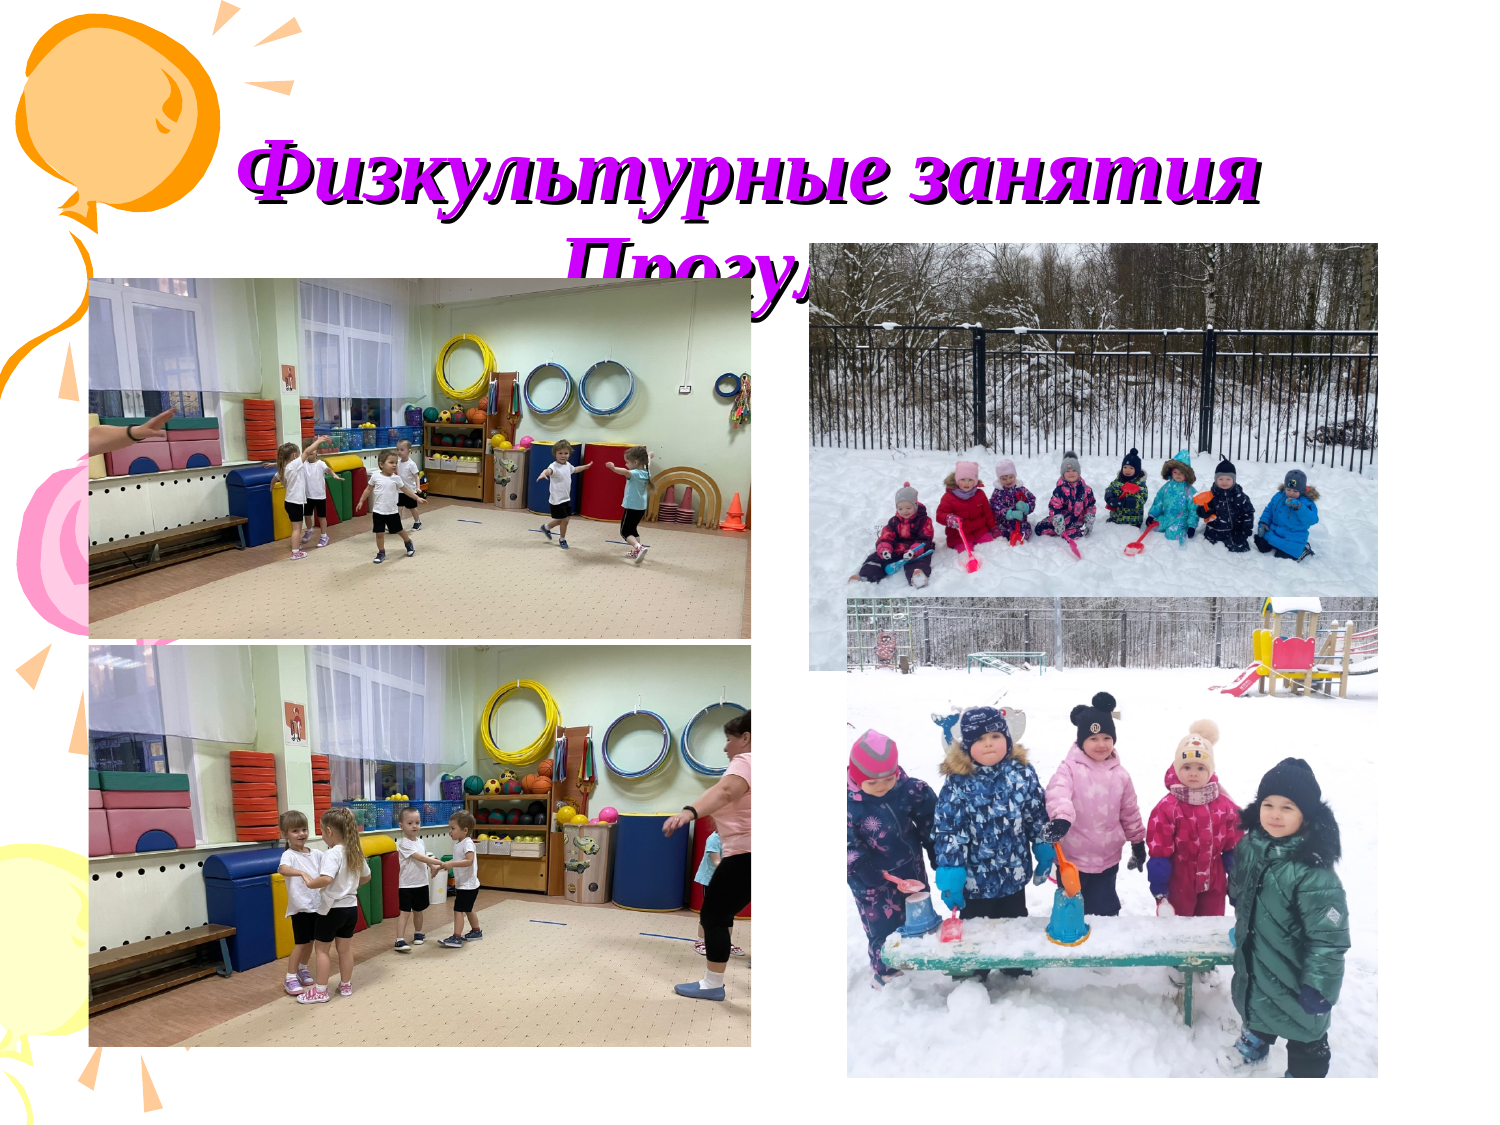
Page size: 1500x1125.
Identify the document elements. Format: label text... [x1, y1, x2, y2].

picture [88, 645, 752, 1047]
picture [809, 243, 1378, 1078]
title Физкультурные занятия Прогулки [72, 113, 1426, 421]
picture [88, 278, 752, 639]
